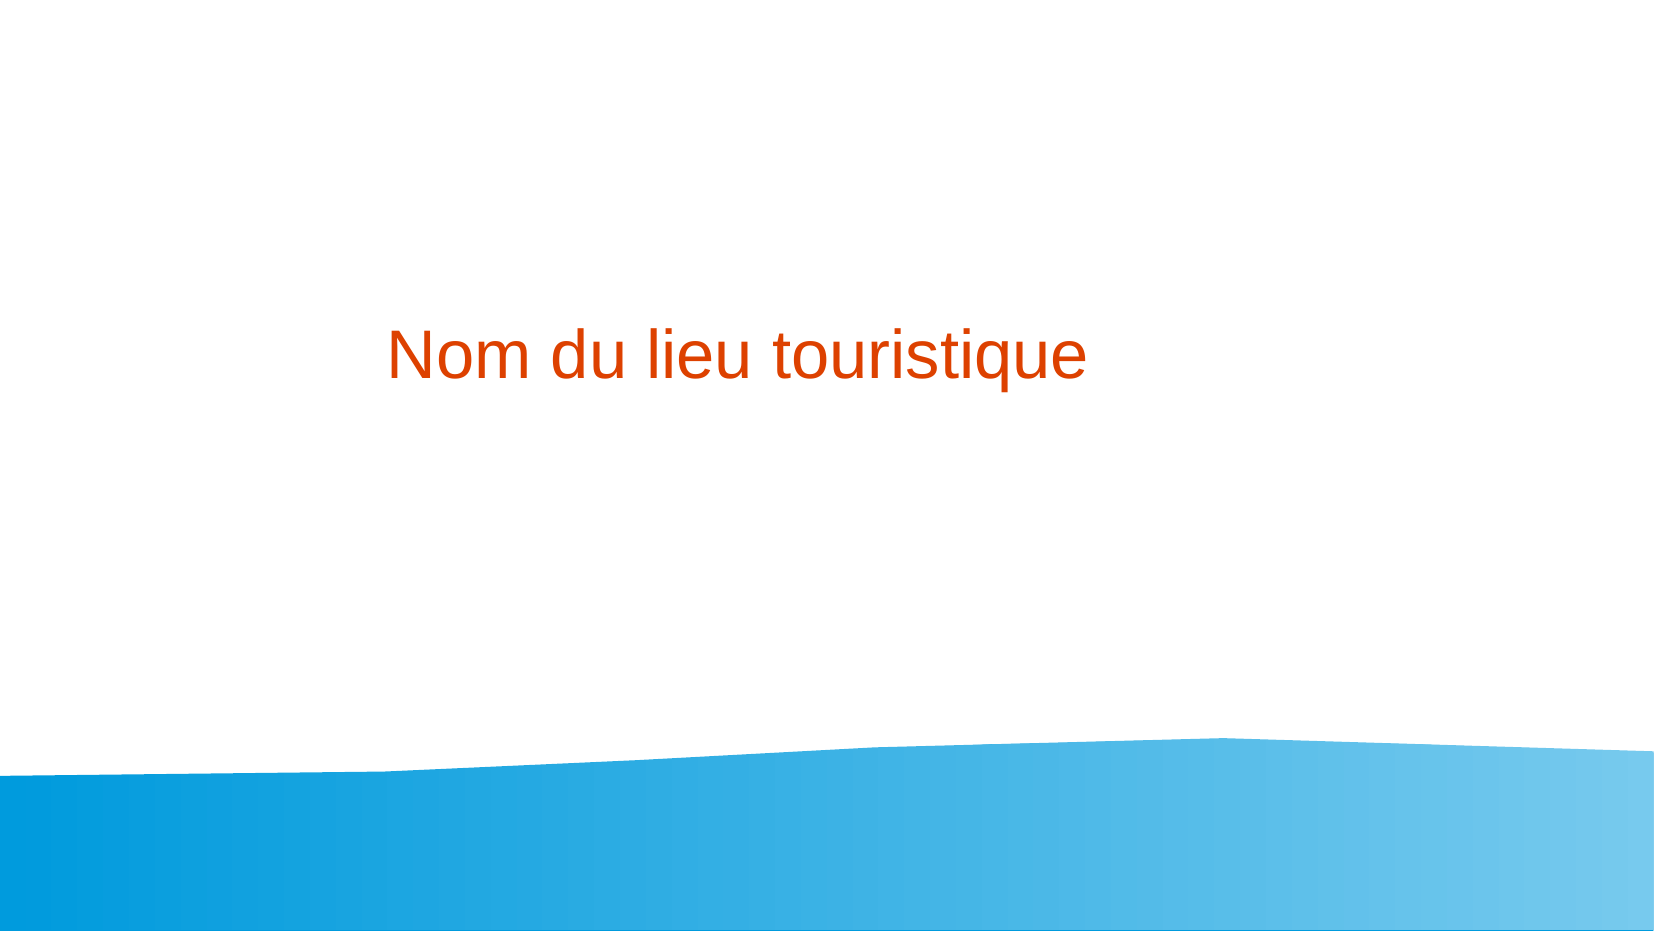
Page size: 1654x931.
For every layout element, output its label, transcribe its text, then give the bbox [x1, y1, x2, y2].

title Nom du lieu touristique [0, 265, 1477, 443]
